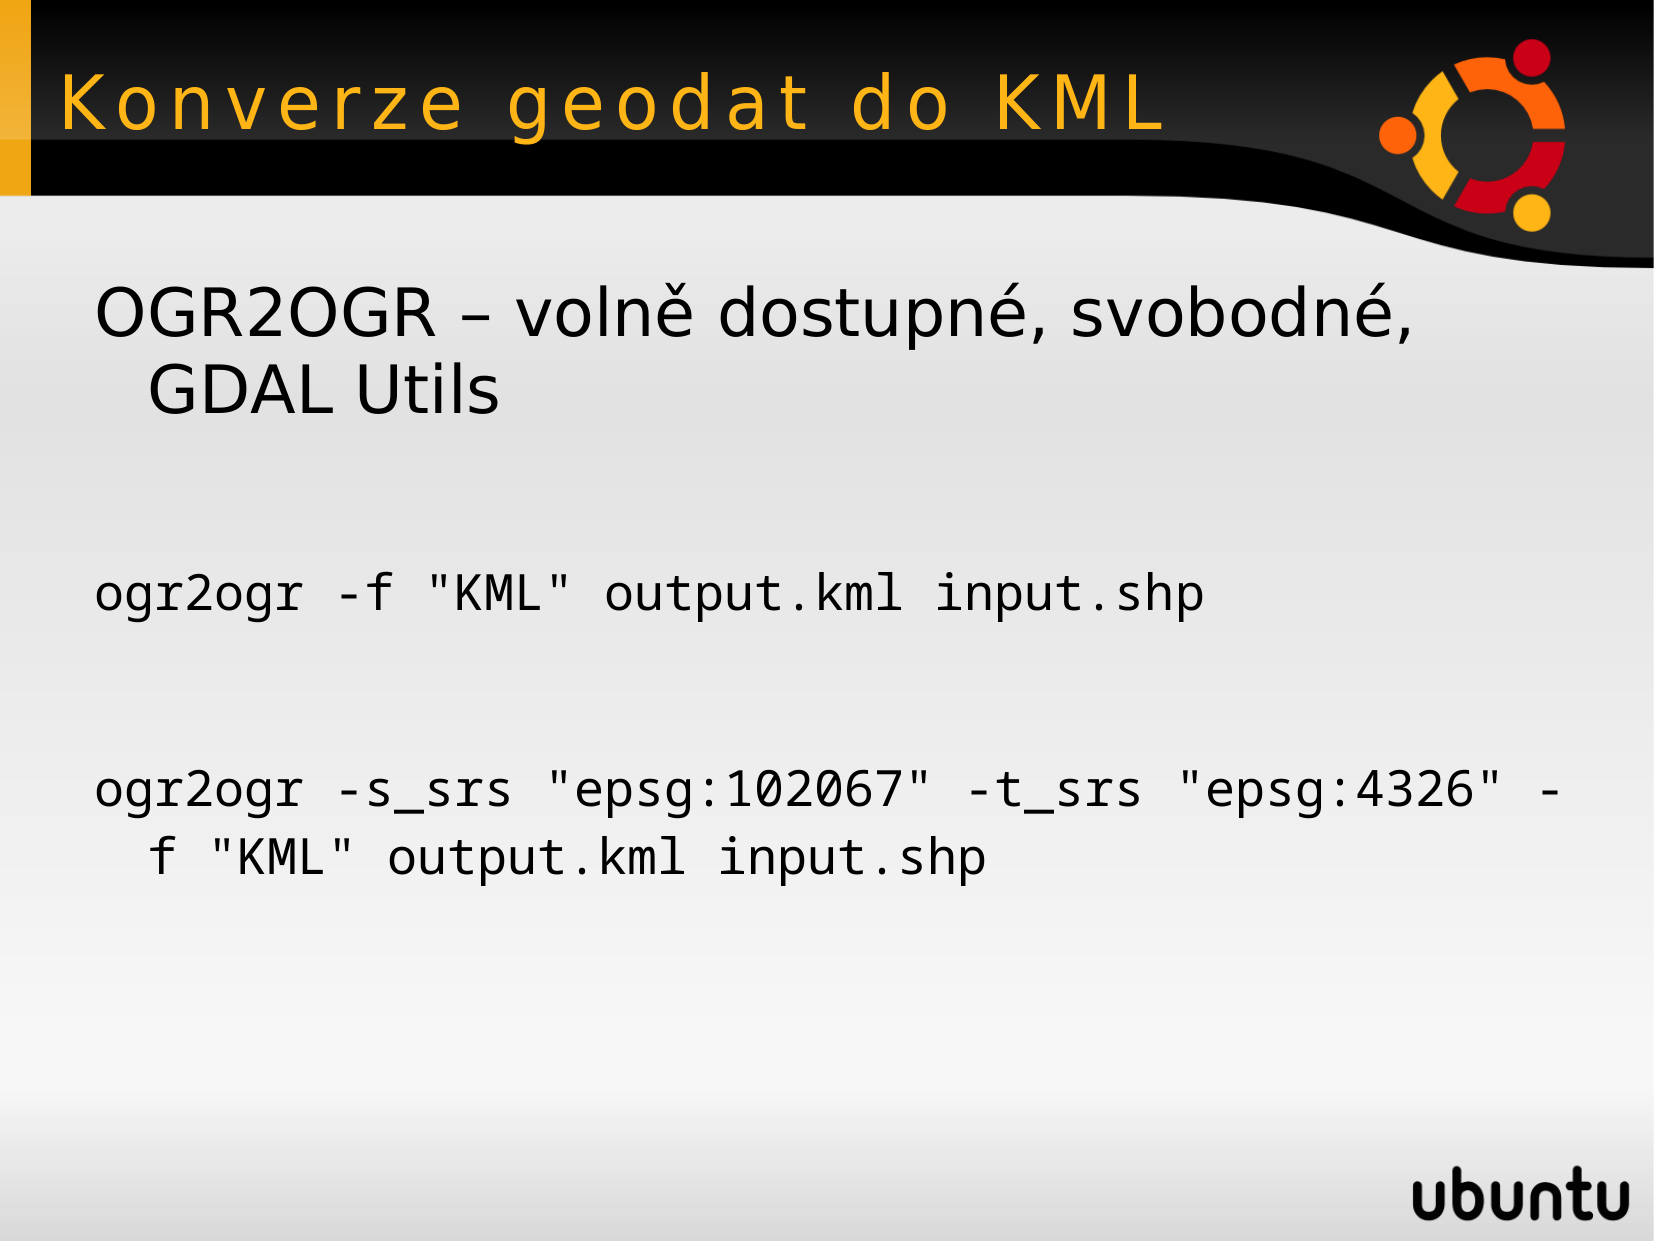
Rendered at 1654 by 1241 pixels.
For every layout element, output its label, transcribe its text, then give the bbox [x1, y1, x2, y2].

list OGR2OGR – volně dostupné, svobodné, GDAL Utils ogr2ogr -f "KML" output.kml input.shp ogr2ogr -s_srs "epsg:102067" -t_srs "epsg:4326" -f "KML" output.kml input.shp [76, 274, 1565, 1093]
picture [0, 0, 1654, 1241]
title Konverze geodat do KML [59, 29, 1270, 178]
